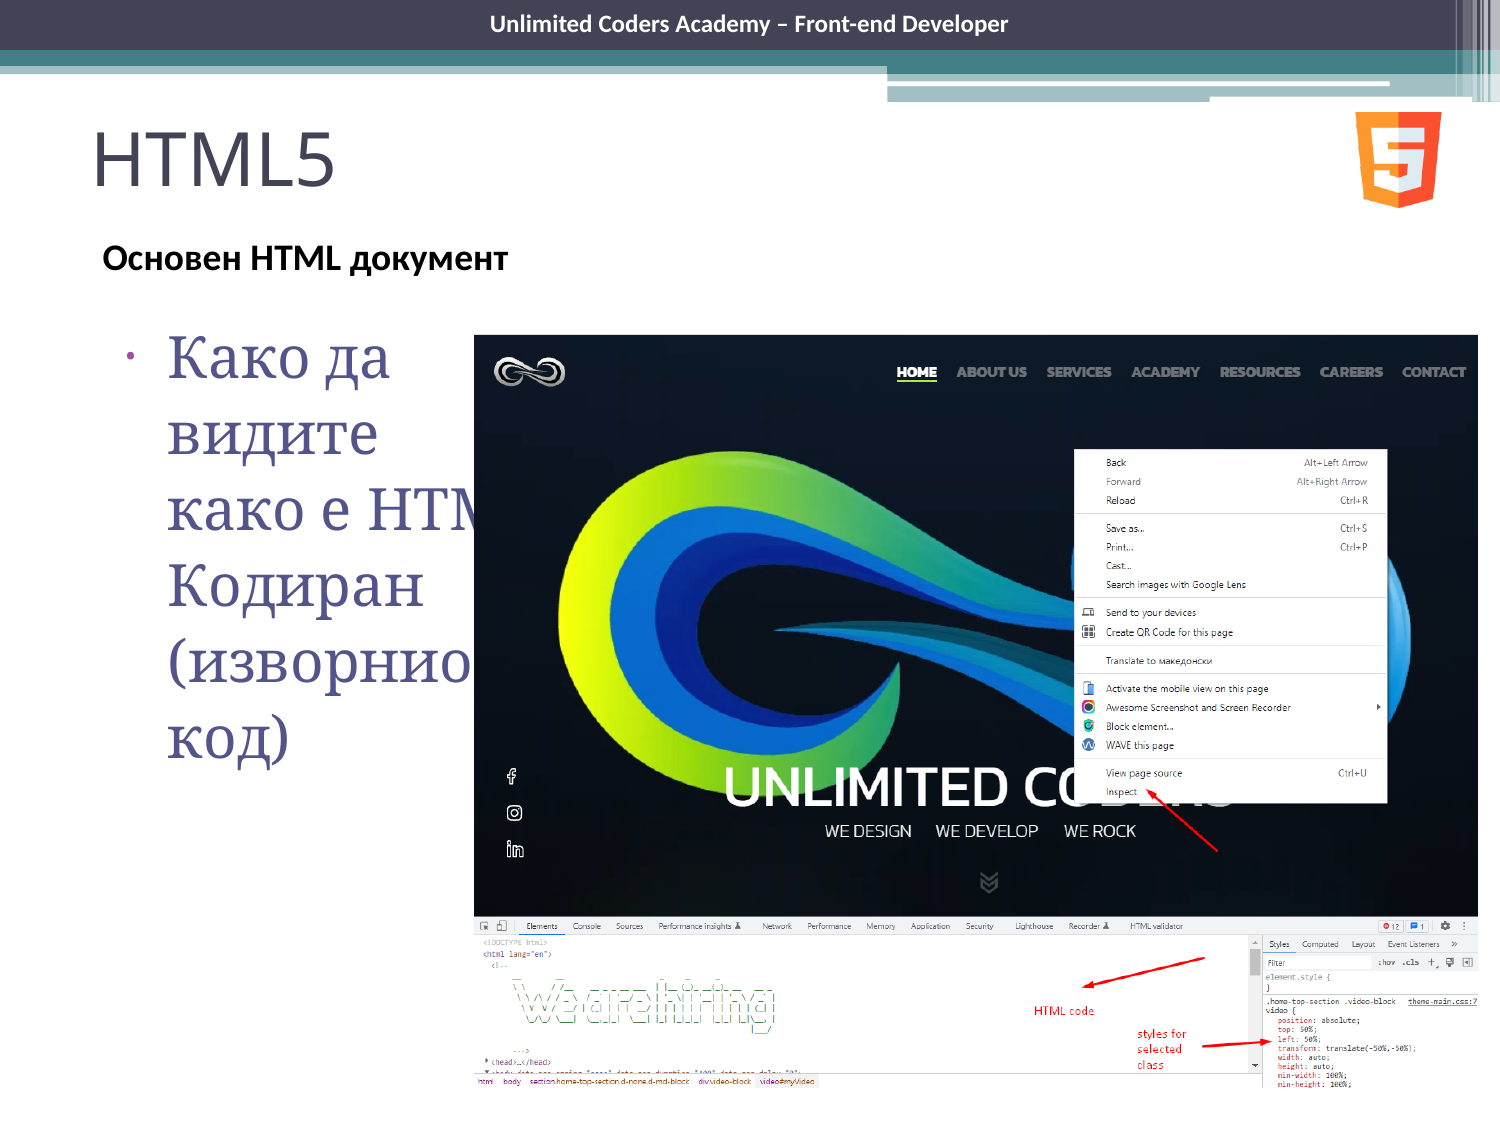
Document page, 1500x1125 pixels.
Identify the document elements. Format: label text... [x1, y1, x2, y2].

title HTML5 [75, 99, 1426, 213]
picture [1350, 112, 1446, 209]
list Како да видите како е HTML Кодиран (изворниот код) [75, 312, 1426, 1079]
text_box Unlimited Coders Academy – Front-end Developer [0, 0, 1500, 38]
picture [474, 334, 1478, 1088]
text_box Основен HTML документ [88, 225, 1438, 285]
